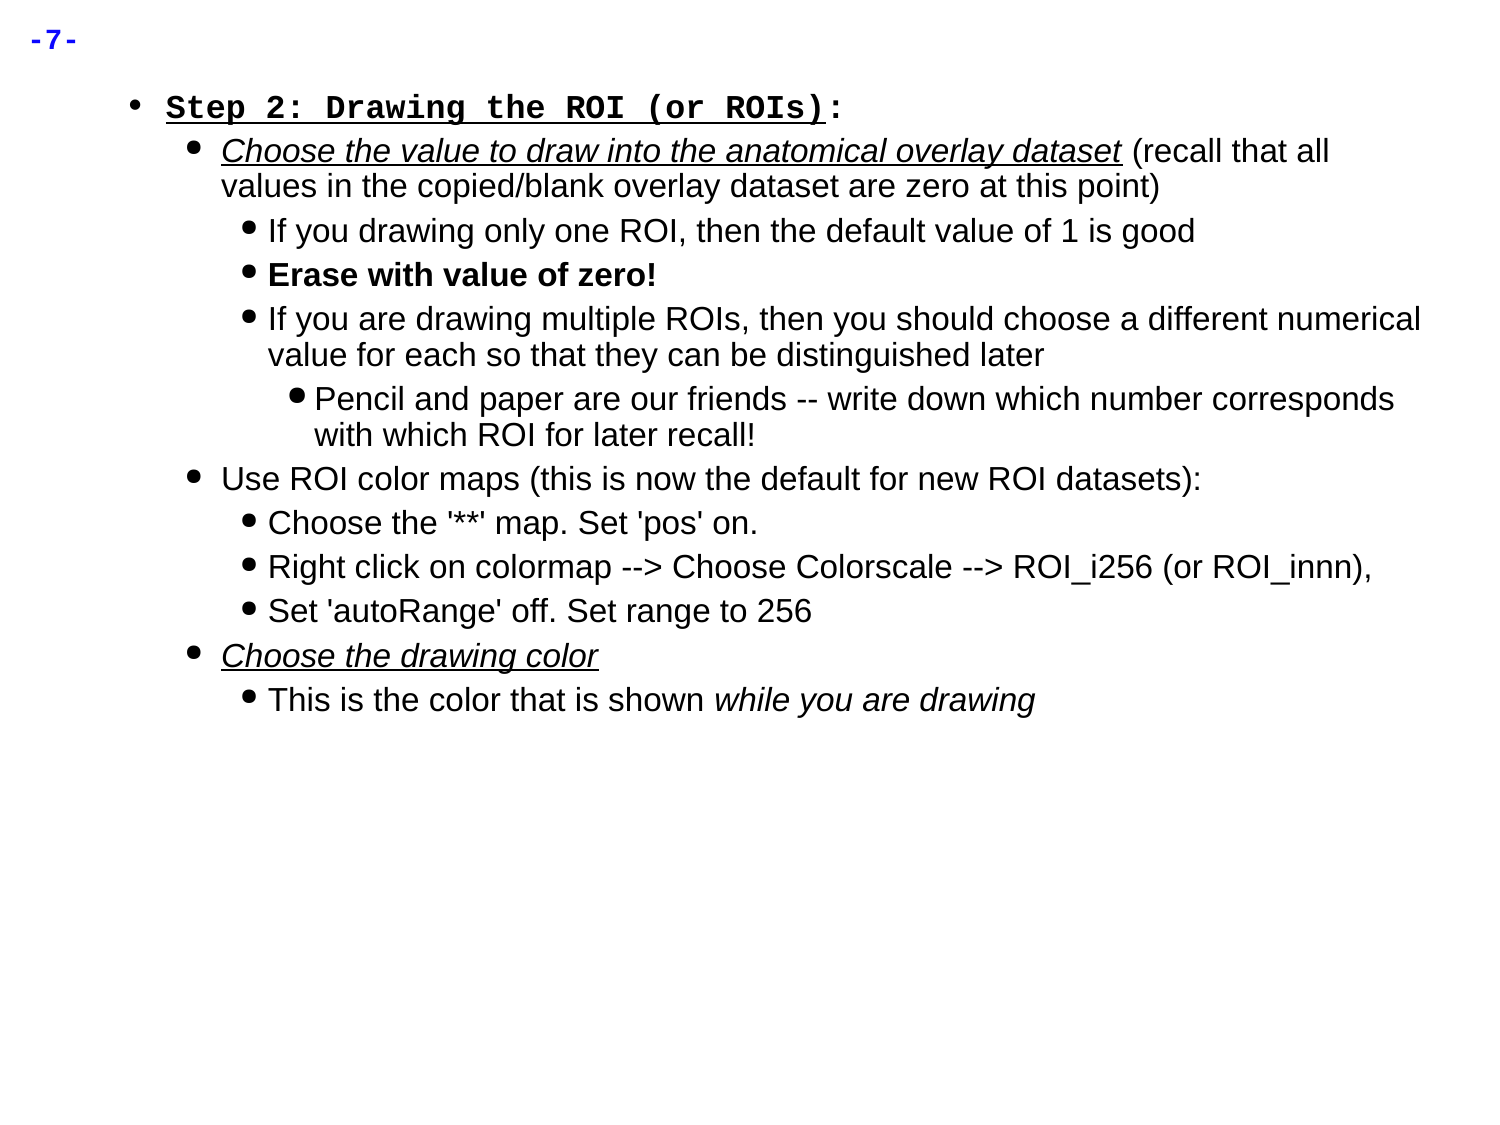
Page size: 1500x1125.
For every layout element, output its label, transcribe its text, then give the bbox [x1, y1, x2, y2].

list Step 2: Drawing the ROI (or ROIs): Choose the value to draw into the anatomical overlay dataset (recall that all values in the copied/blank overlay dataset are zero at this point) If you drawing only one ROI, then the default value of 1 is good Erase with value of zero! If you are drawing multiple ROIs, then you should choose a different numerical value for each so that they can be distinguished later Pencil and paper are our friends -- write down which number corresponds with which ROI for later recall! Use ROI color maps (this is now the default for new ROI datasets): Choose the '**' map. Set 'pos' on. Right click on colormap --> Choose Colorscale --> ROI_i256 (or ROI_innn), Set 'autoRange' off. Set range to 256 Choose the drawing color This is the color that is shown while you are drawing [112, 37, 1450, 1050]
